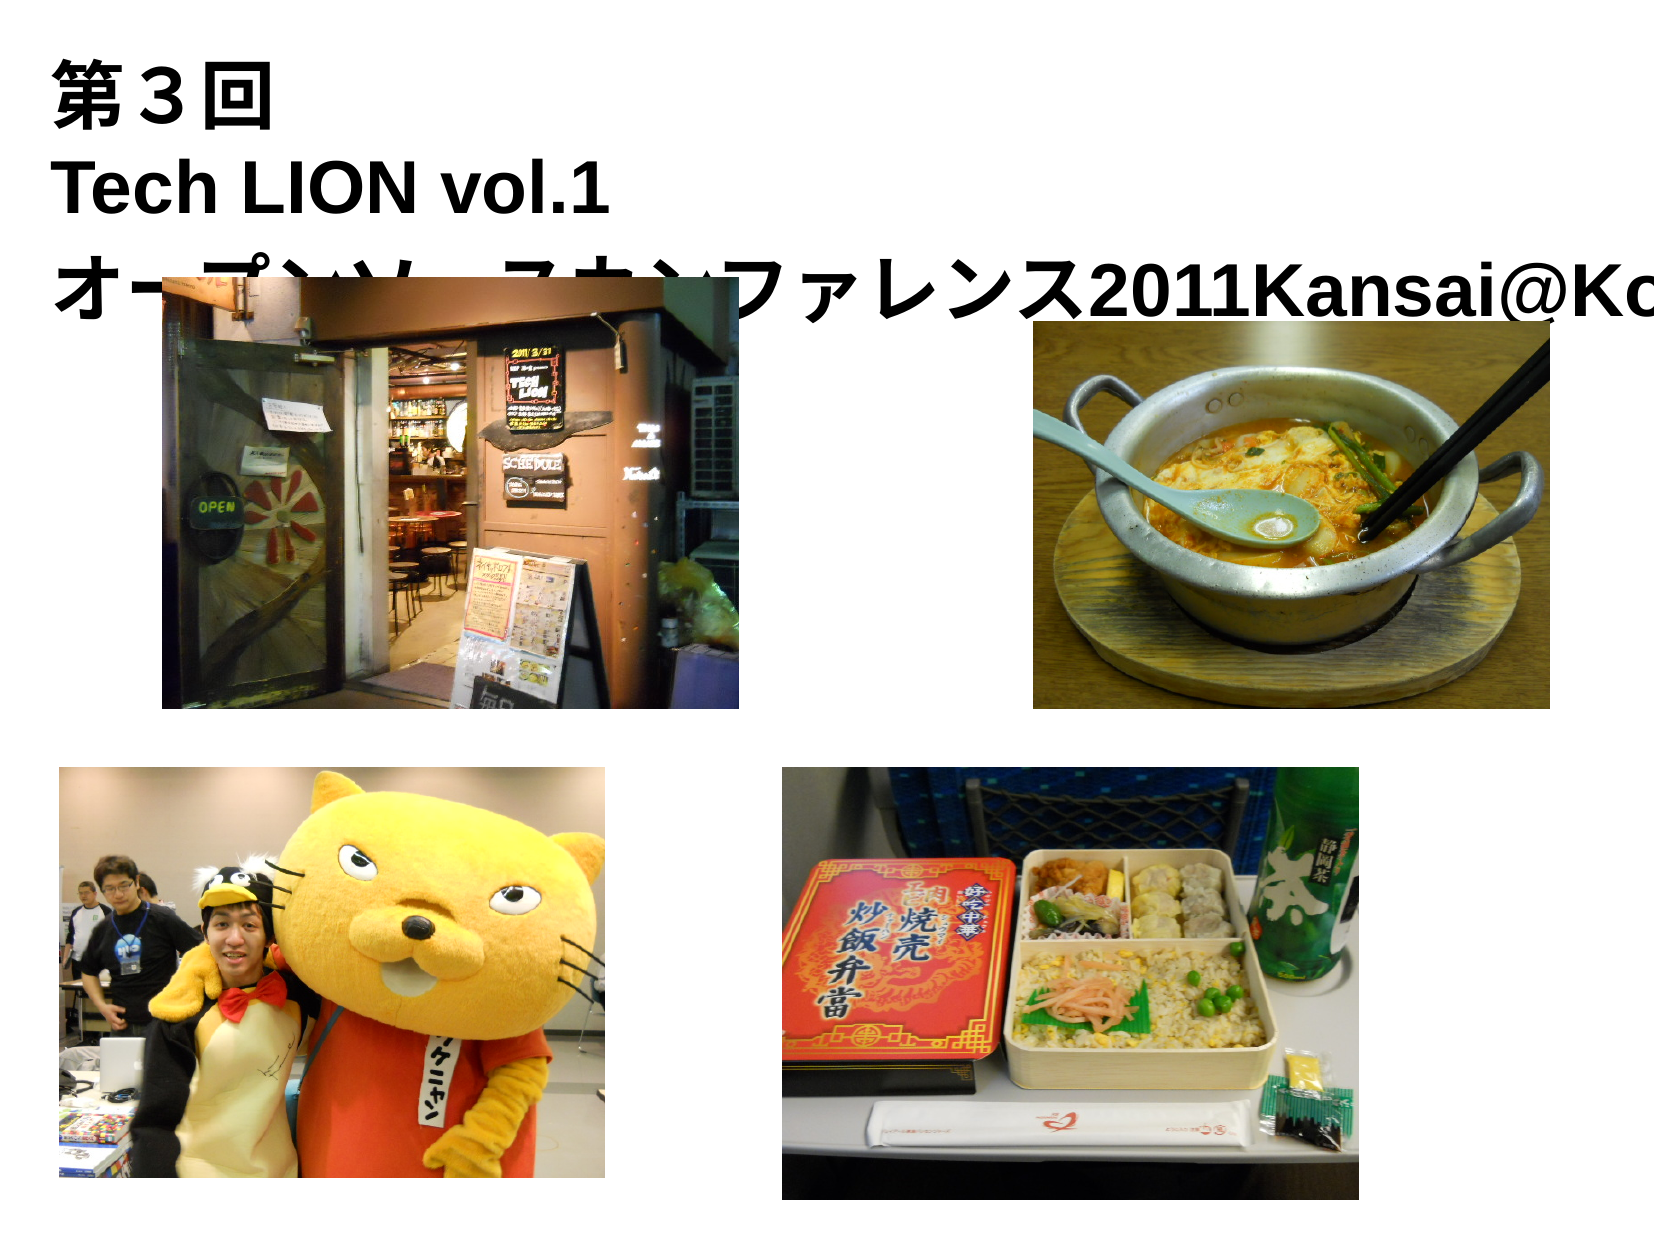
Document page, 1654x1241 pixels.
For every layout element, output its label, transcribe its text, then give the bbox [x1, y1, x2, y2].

picture [59, 767, 605, 1178]
picture [162, 277, 739, 709]
picture [782, 767, 1359, 1200]
picture [1033, 321, 1550, 709]
text_box 第３回 Tech LION vol.1 オープンソースカンファレンス2011Kansai@Kobe [35, 29, 1652, 288]
